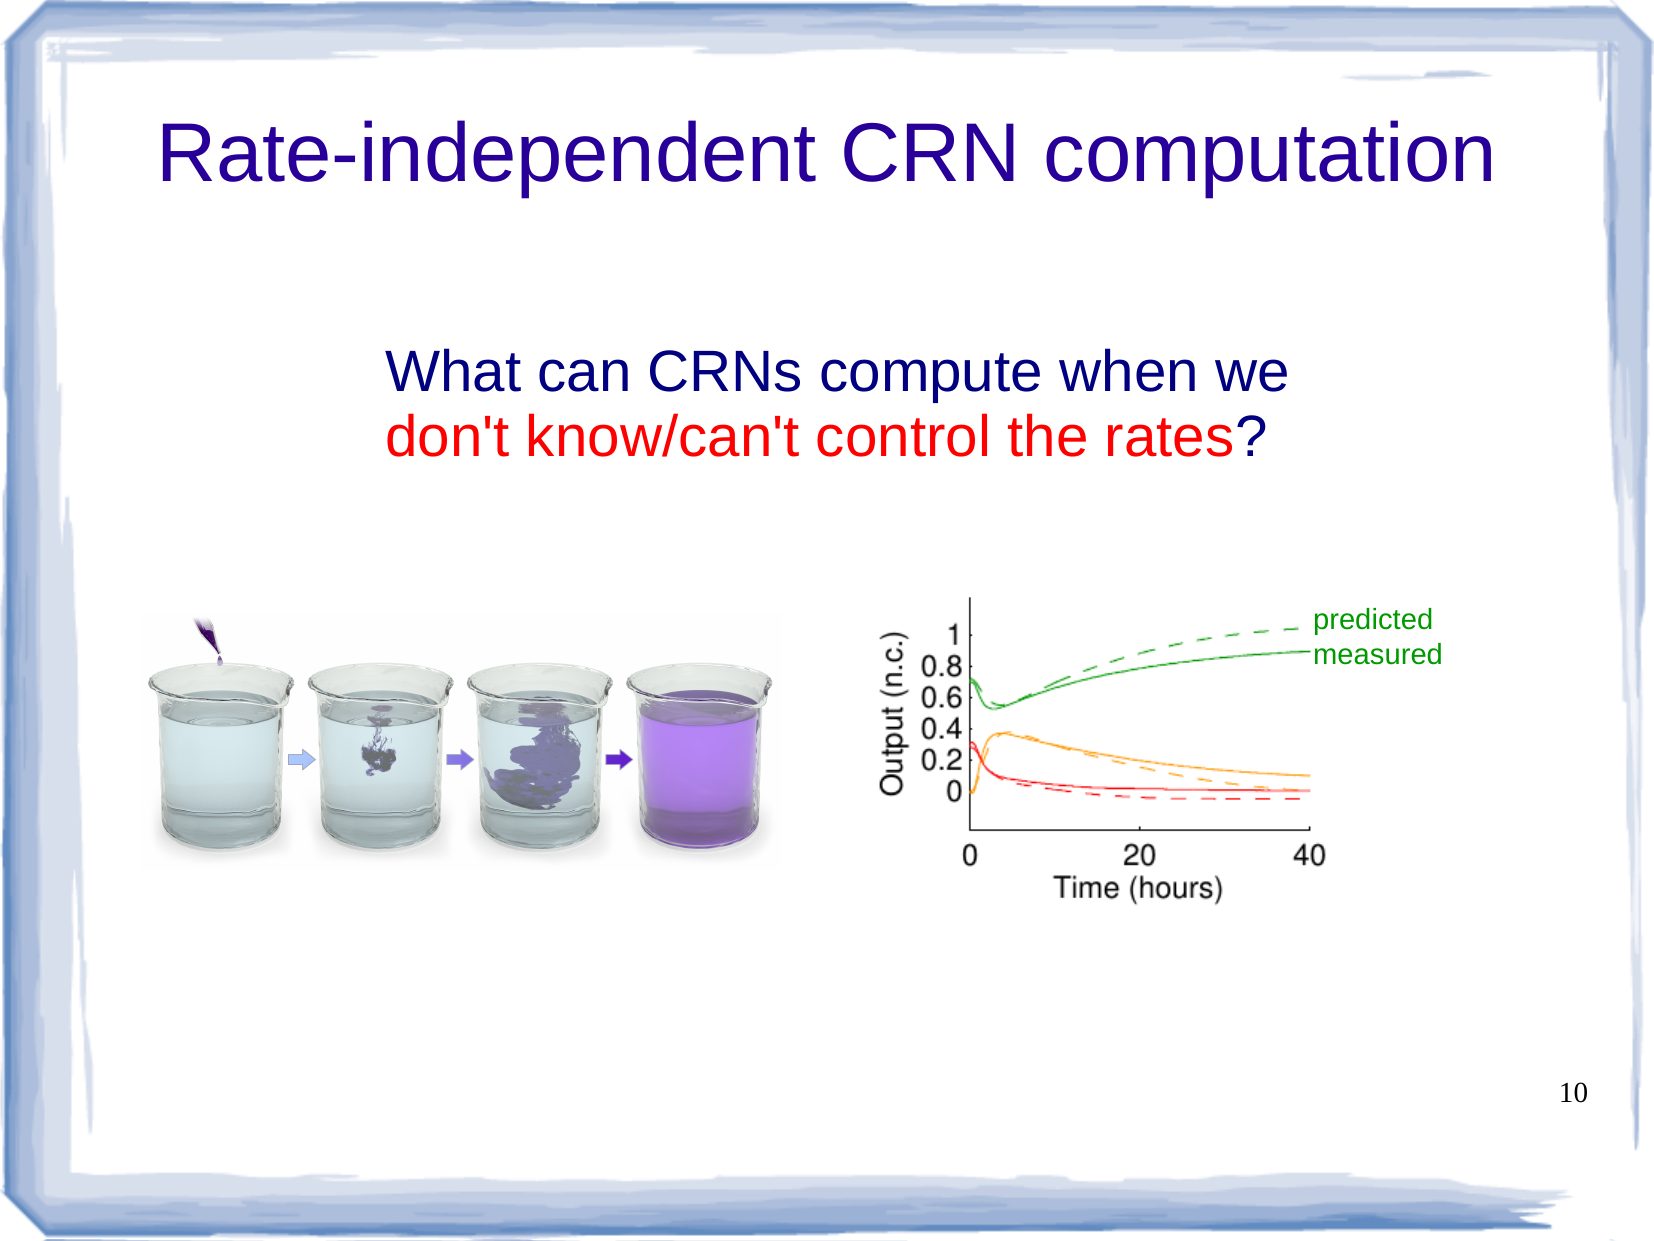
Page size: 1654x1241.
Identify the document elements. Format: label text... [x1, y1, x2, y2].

title Rate-independent CRN computation [82, 49, 1571, 257]
picture [0, 0, 1654, 1241]
text_box predicted [1298, 595, 1528, 630]
text_box measured [1298, 630, 1528, 679]
text_box What can CRNs compute when we don't know/can't control the rates? [370, 330, 1333, 476]
